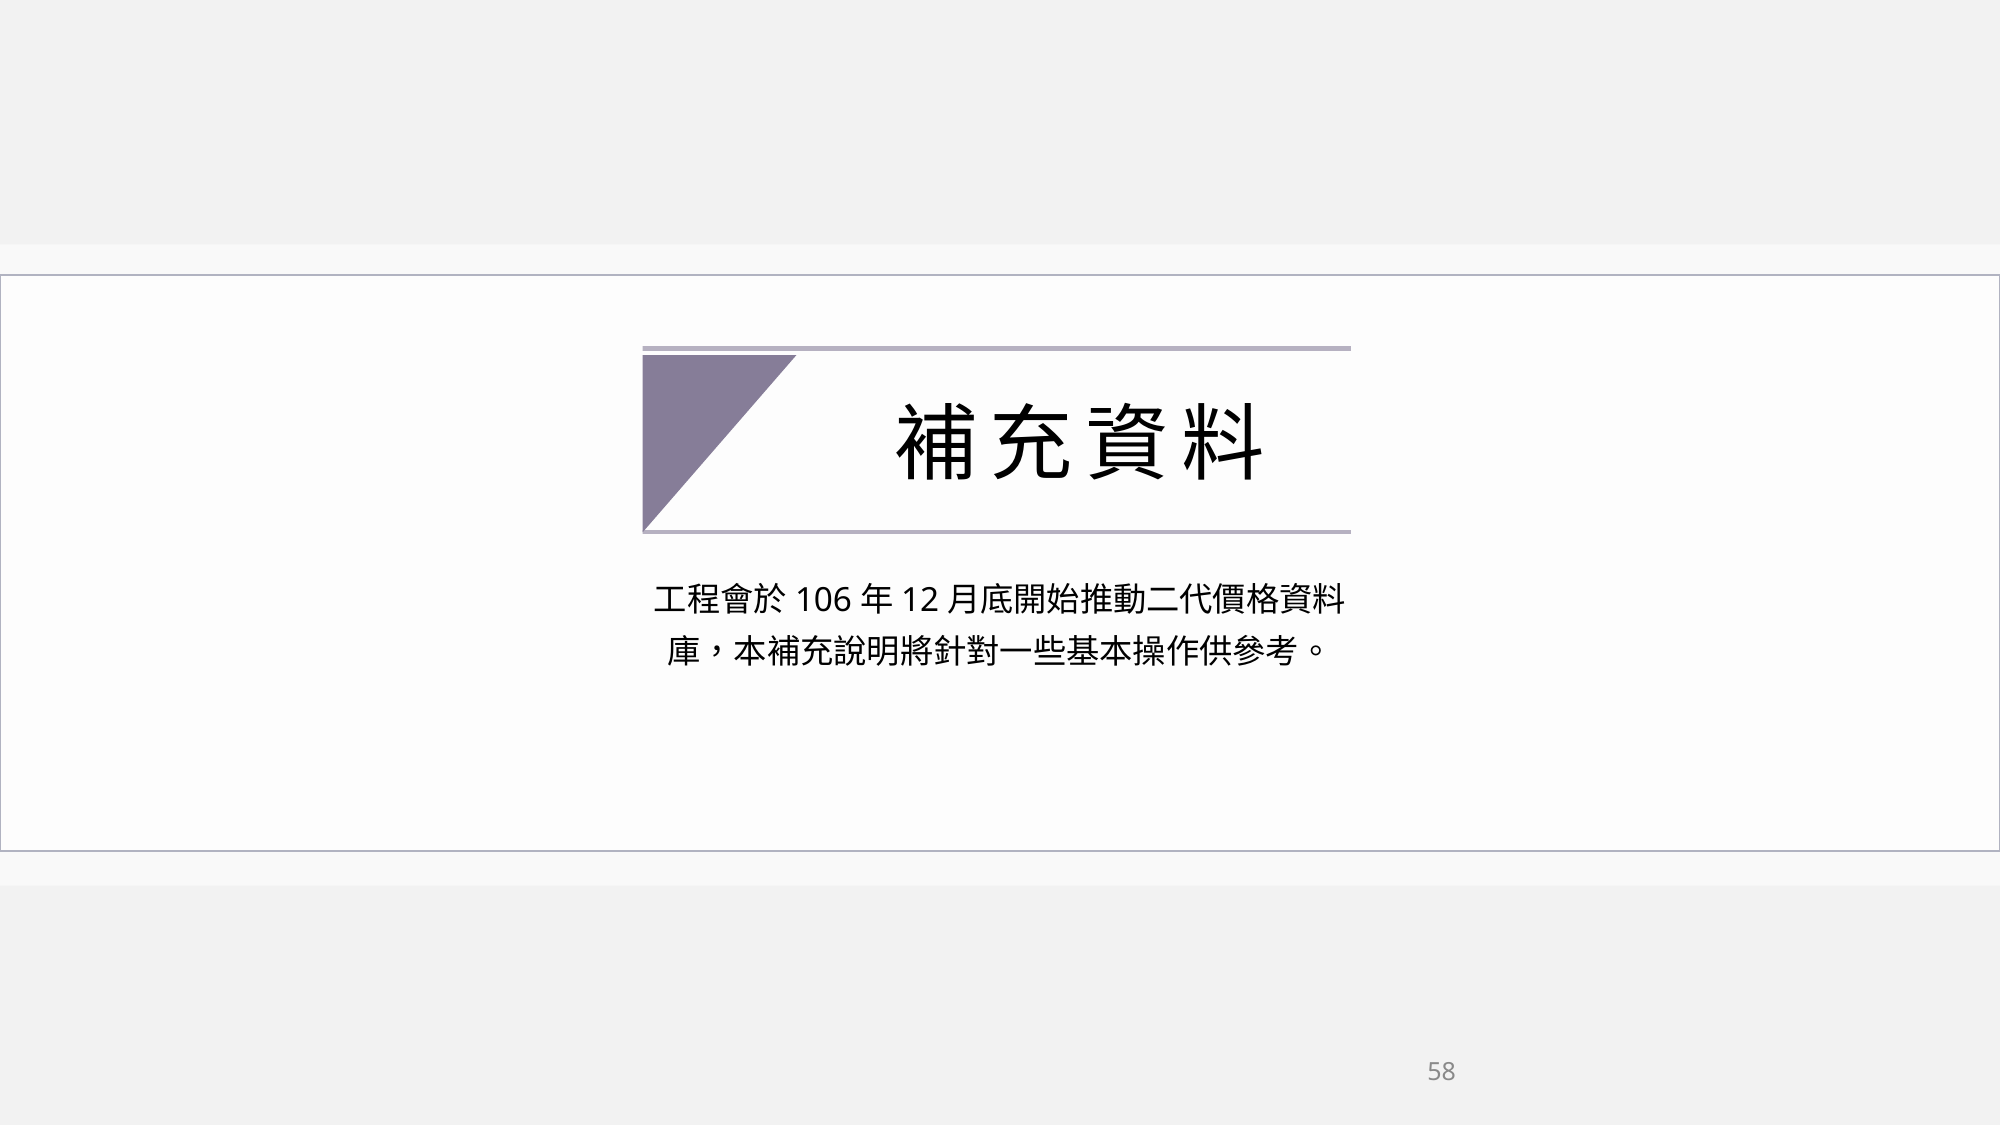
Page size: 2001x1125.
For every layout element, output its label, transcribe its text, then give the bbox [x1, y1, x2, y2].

text_box [0, 244, 2000, 886]
text_box 工程會於106年12月底開始推動二代價格資料庫，本補充說明將針對一些基本操作供參考。 [649, 566, 1351, 852]
text_box 58 [1412, 1042, 1863, 1103]
